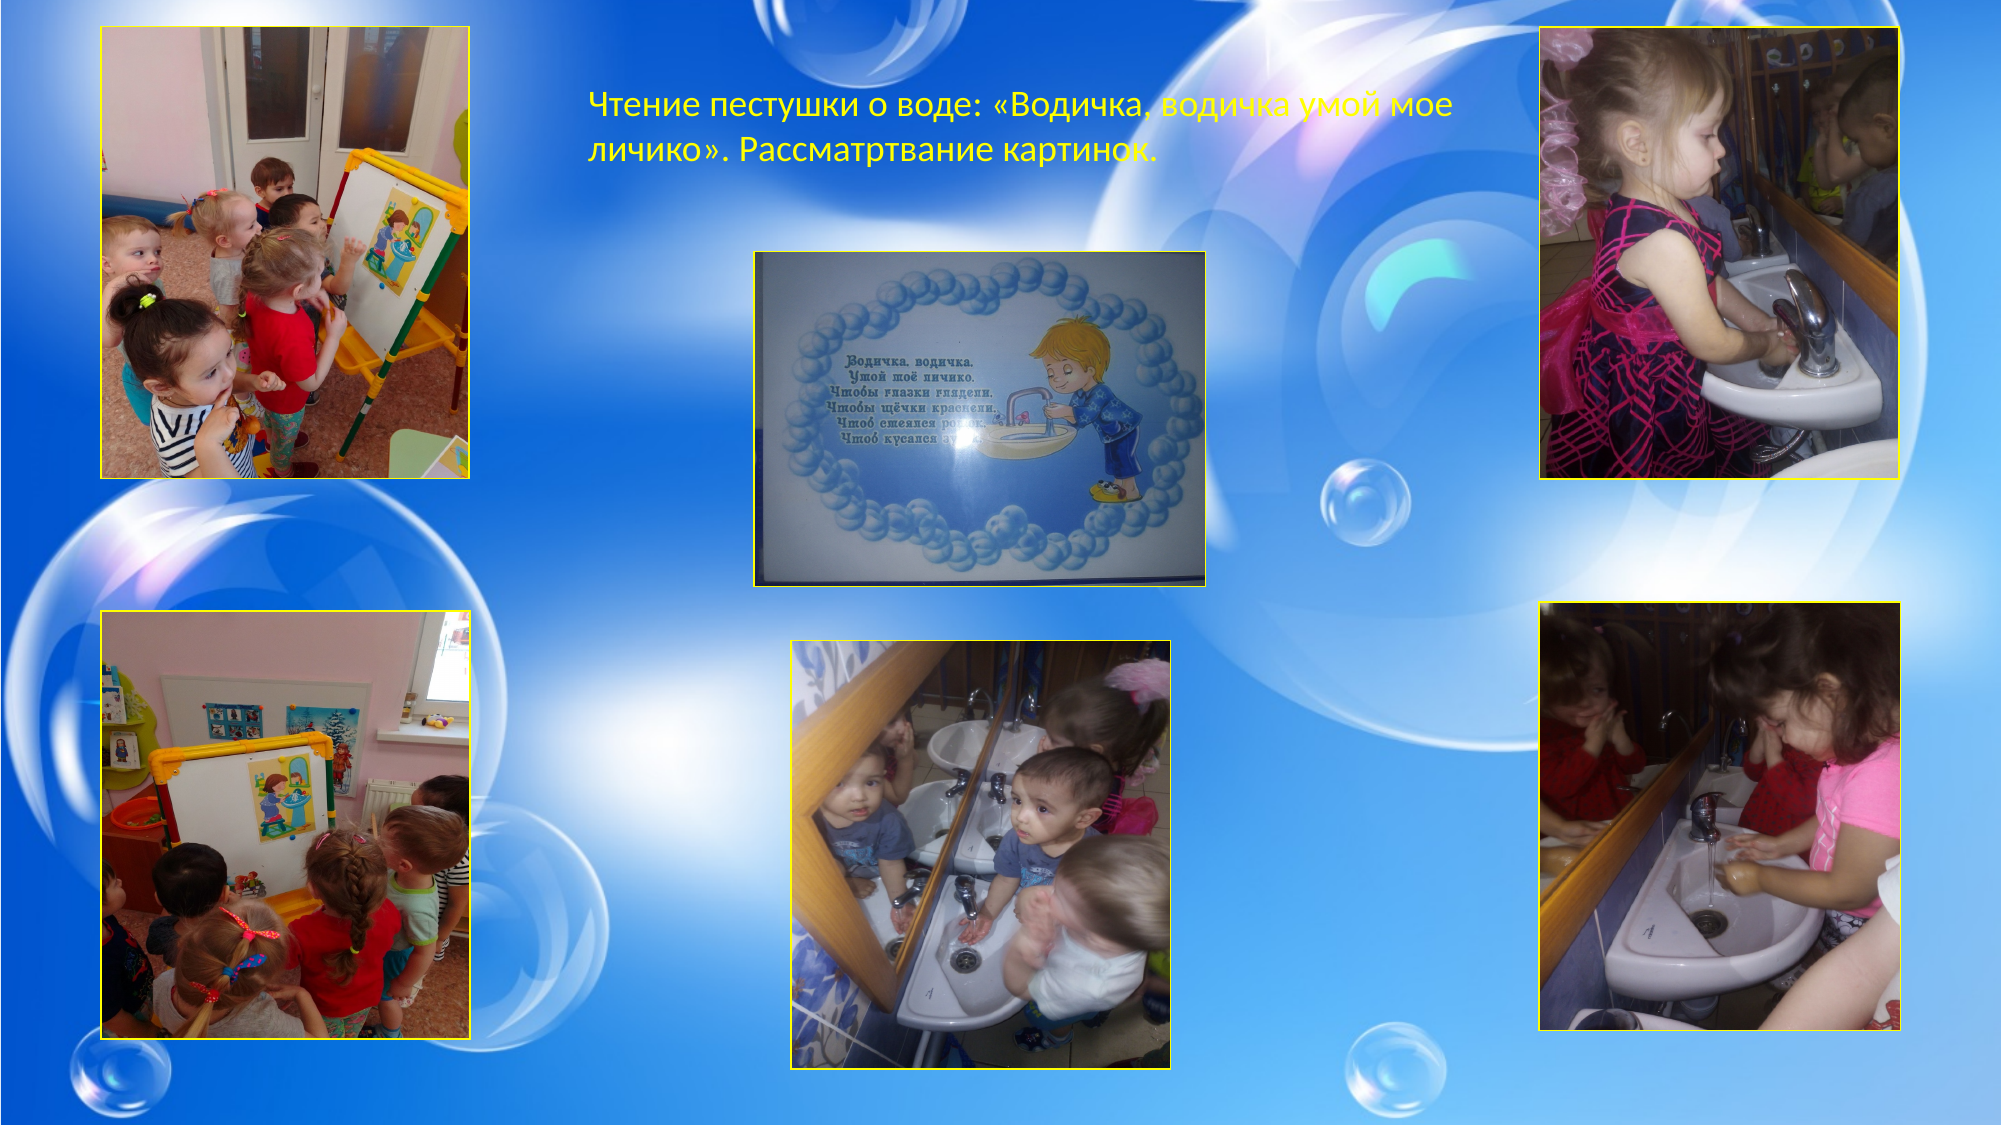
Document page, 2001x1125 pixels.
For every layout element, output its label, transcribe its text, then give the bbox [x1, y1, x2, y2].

text_box Чтение пестушки о воде: «Водичка, водичка умой мое личико». Рассматртвание картинок. [573, 71, 1487, 178]
picture [0, 0, 2000, 1125]
